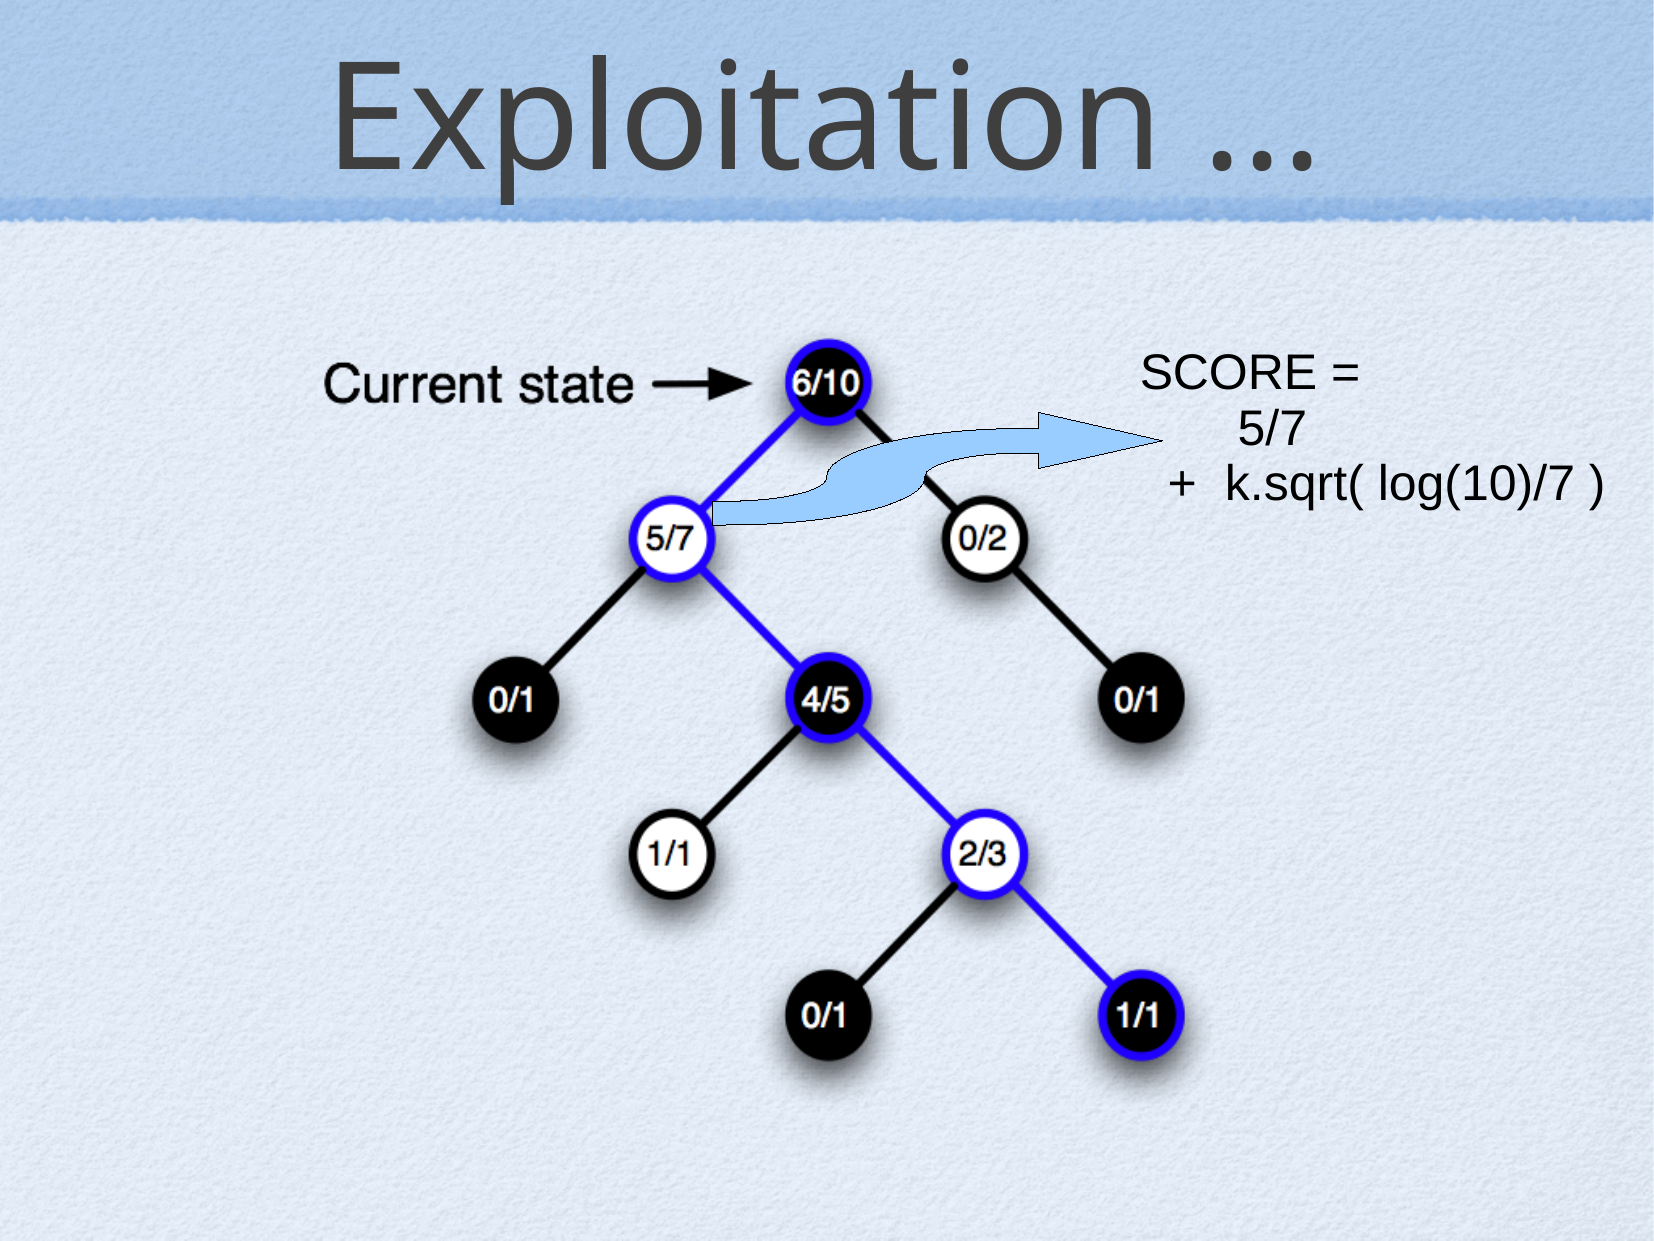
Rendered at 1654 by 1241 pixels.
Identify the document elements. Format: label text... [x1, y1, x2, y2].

text_box SCORE = 5/7 + k.sqrt( log(10)/7 ) [1125, 336, 1622, 519]
text_box [712, 412, 1163, 526]
picture [0, 0, 1654, 1241]
title Exploitation ... [161, 23, 1493, 199]
